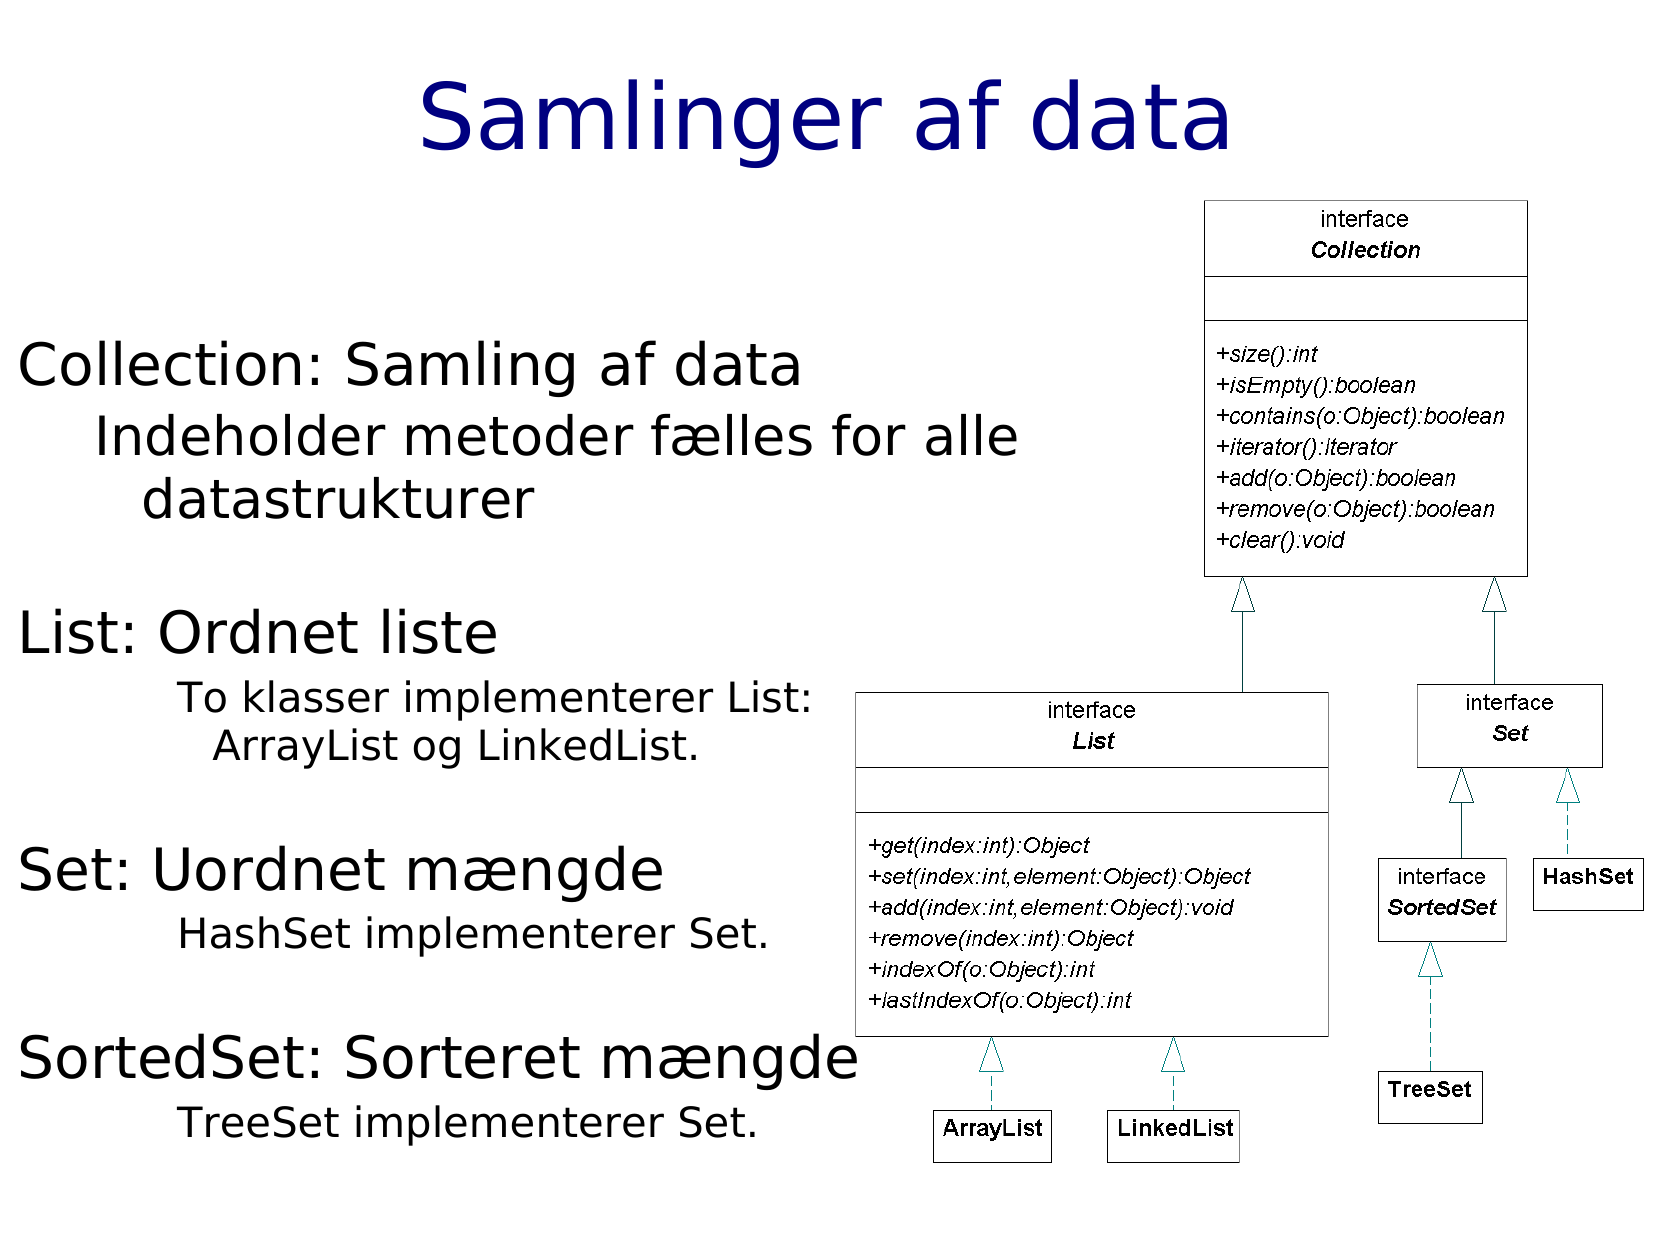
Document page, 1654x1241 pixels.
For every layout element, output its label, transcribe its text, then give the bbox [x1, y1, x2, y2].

list Collection: Samling af data Indeholder metoder fælles for alle datastrukturer List: Ordnet liste To klasser implementerer List: ArrayList og LinkedList. Set: Uordnet mængde HashSet implementerer Set. SortedSet: Sorteret mængde TreeSet implementerer Set. [0, 331, 1096, 1241]
title Samlinger af data [105, 14, 1549, 222]
picture [826, 171, 1654, 1173]
